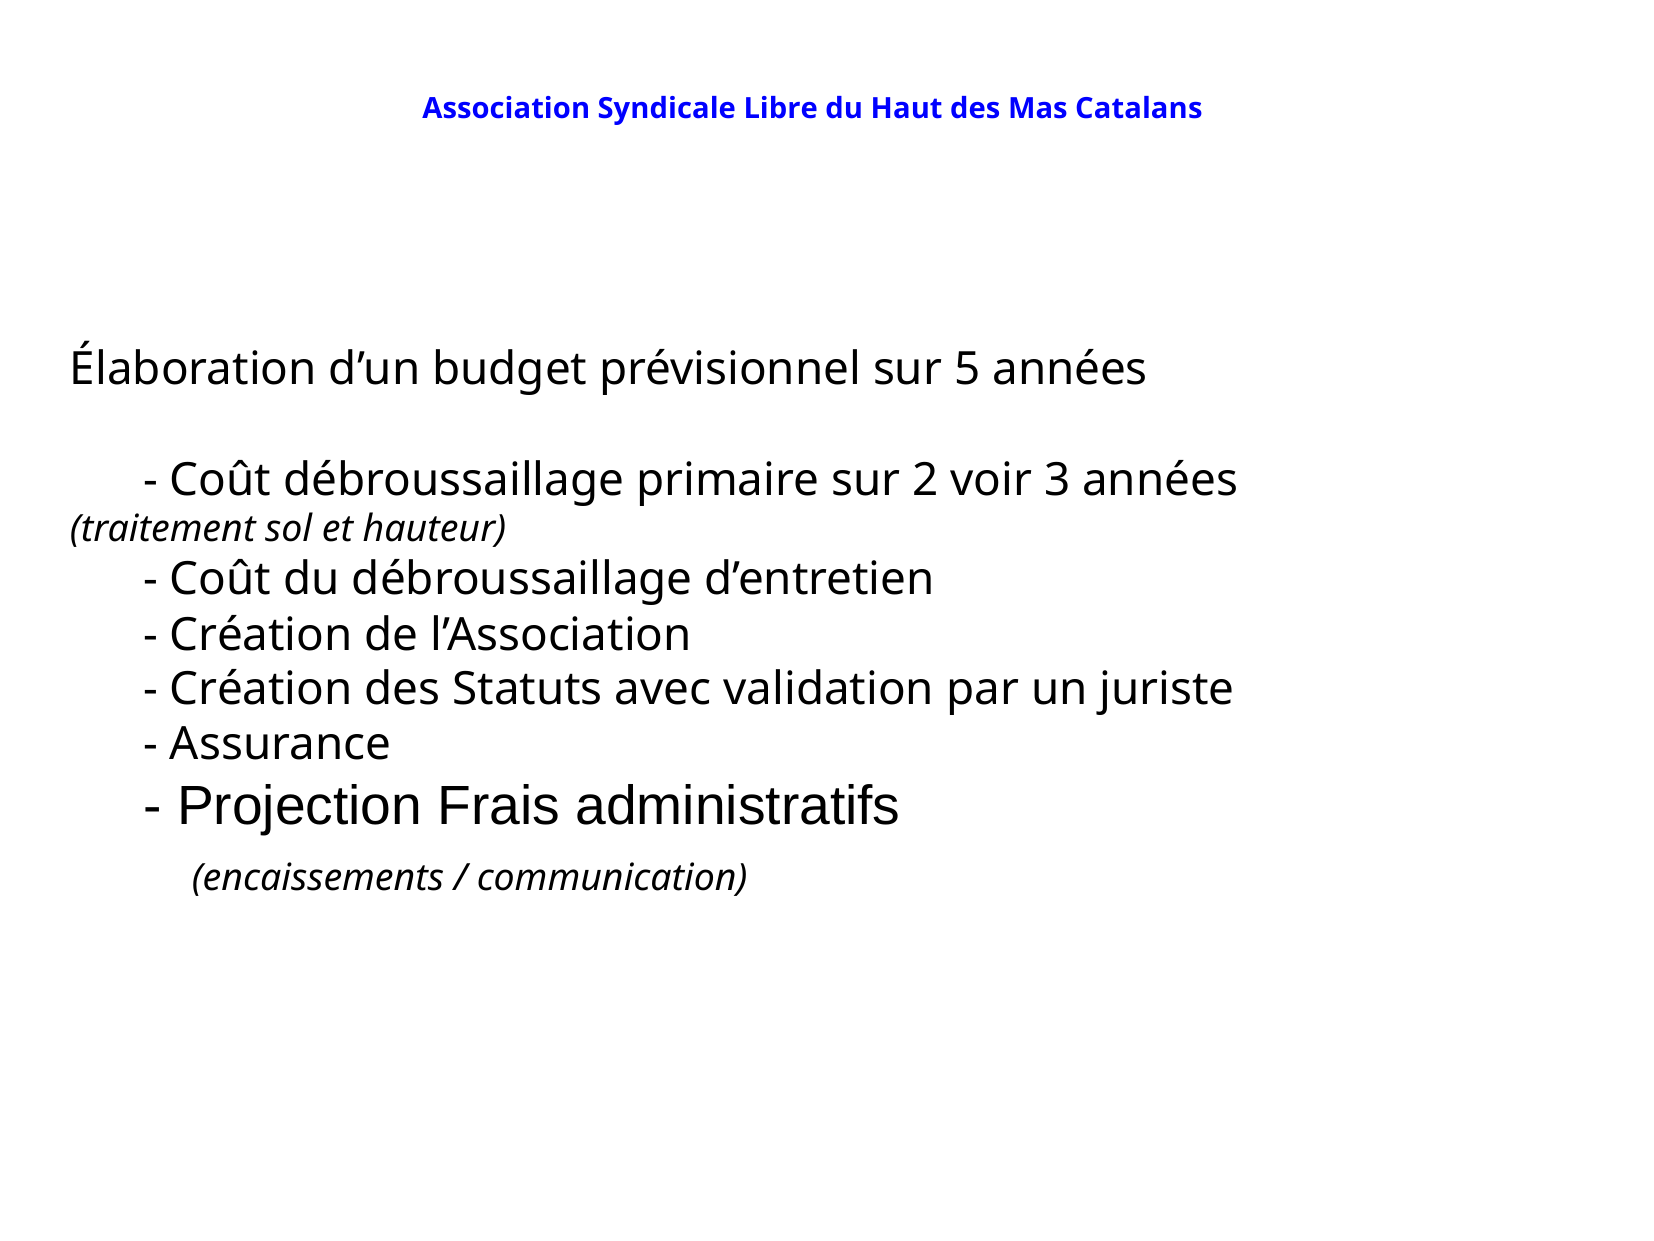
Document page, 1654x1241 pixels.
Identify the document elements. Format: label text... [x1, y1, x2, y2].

title Association Syndicale Libre du Haut des Mas Catalans [110, 82, 1516, 166]
text_box Élaboration d’un budget prévisionnel sur 5 années - Coût débroussaillage primaire sur 2 voir 3 années (traitement sol et hauteur) - Coût du débroussaillage d’entretien - Création de l’Association - Création des Statuts avec validation par un juriste - Assurance - Projection Frais administratifs (encaissements / communication) [55, 221, 1571, 1075]
